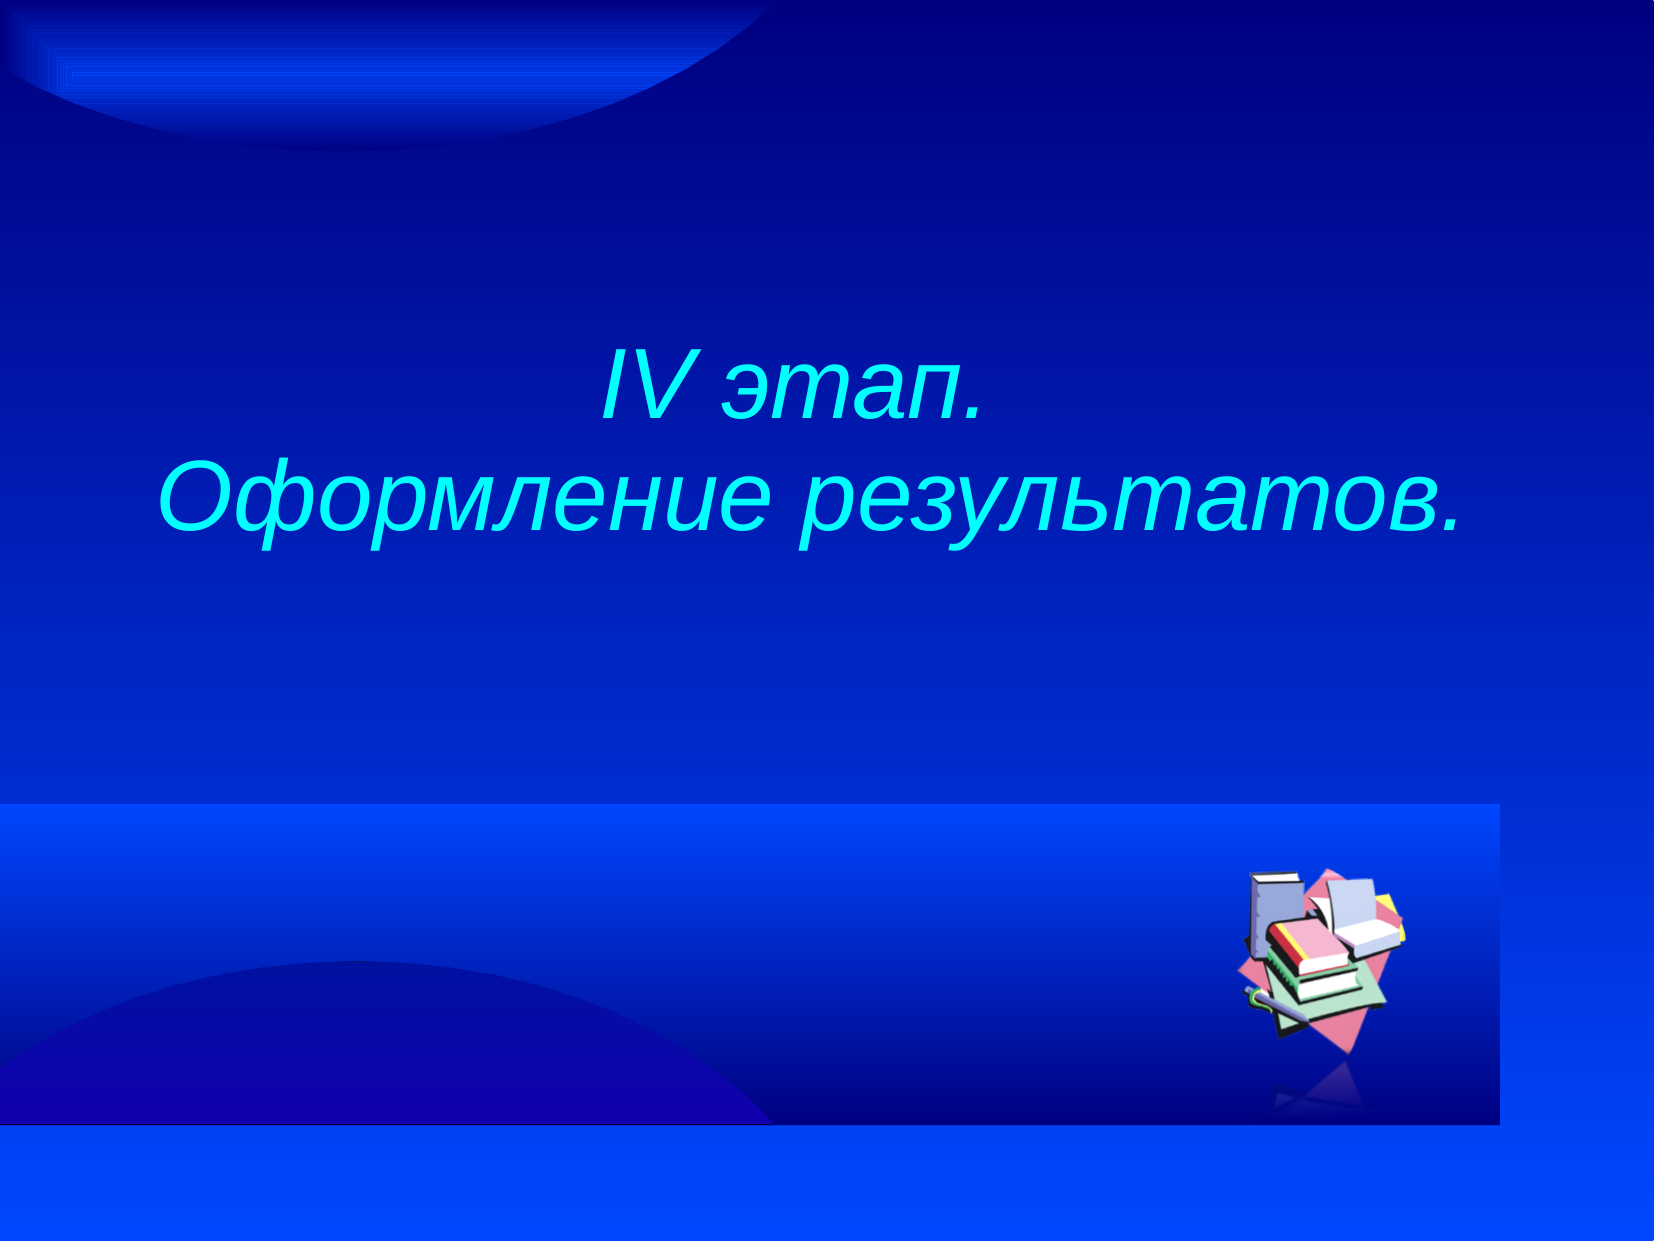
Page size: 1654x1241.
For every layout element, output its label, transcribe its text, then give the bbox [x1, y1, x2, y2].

text_box IV этап. Оформление результатов. [140, 320, 1489, 559]
picture [1226, 865, 1412, 1241]
